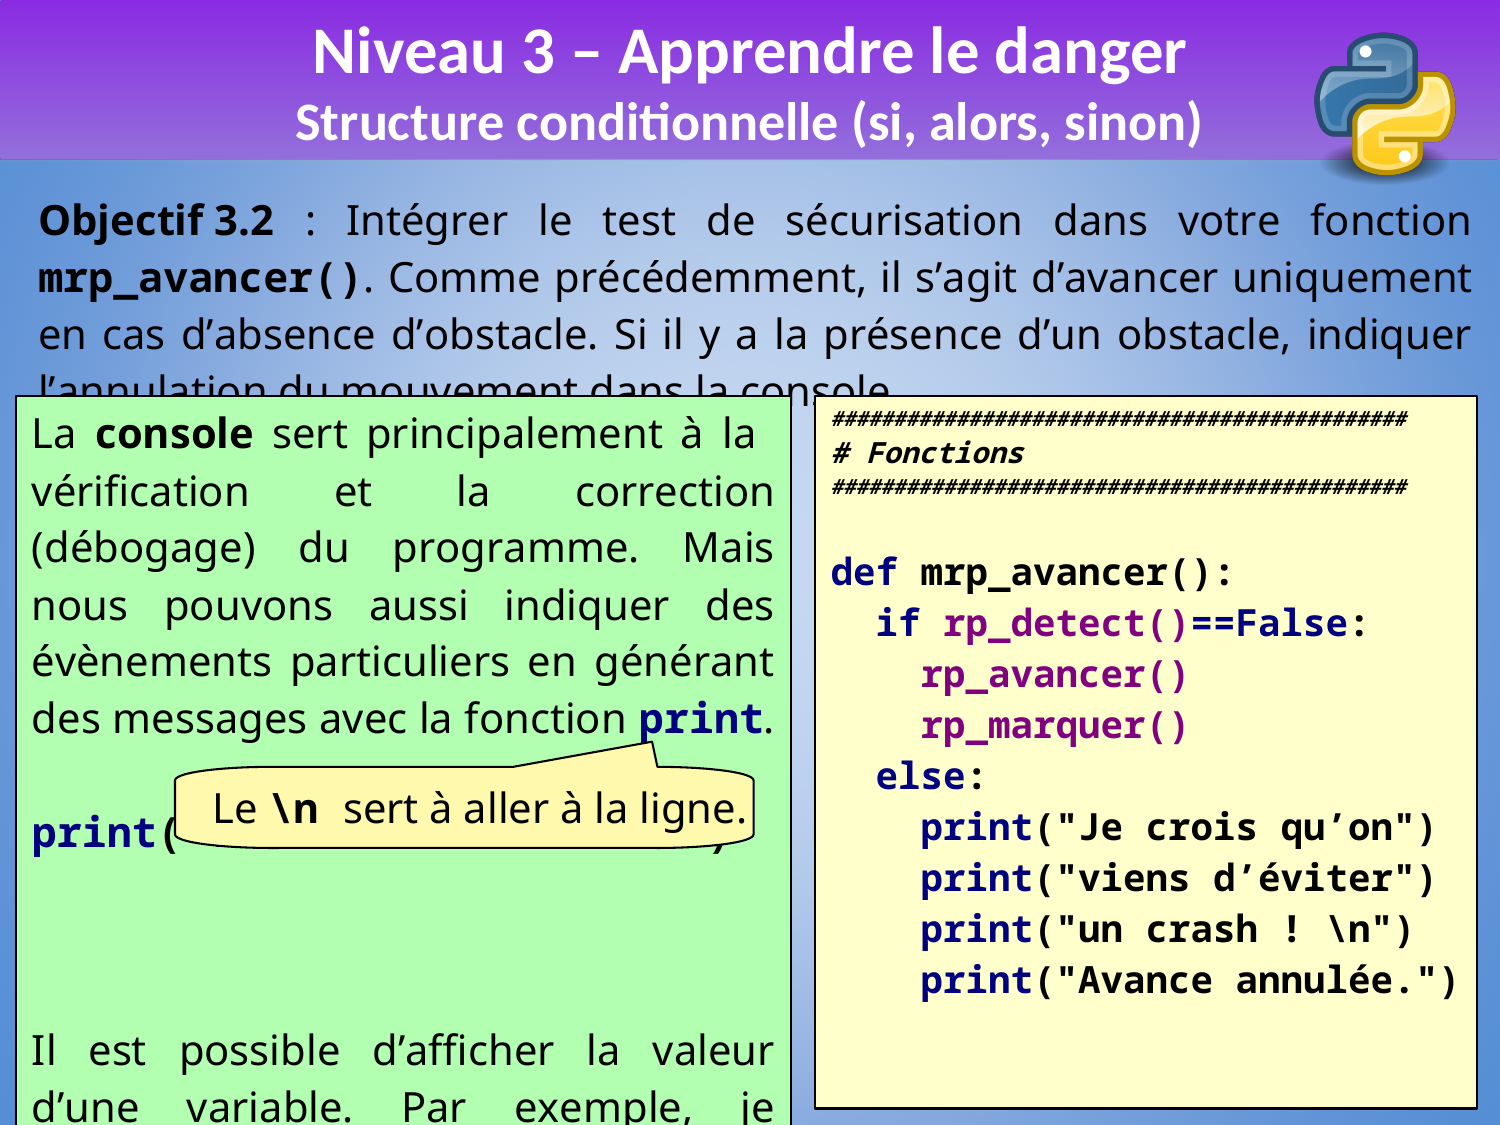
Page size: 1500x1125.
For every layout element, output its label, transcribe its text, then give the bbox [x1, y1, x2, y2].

text_box La console sert principalement à la vérification et la correction (débogage) du programme. Mais nous pouvons aussi indiquer des évènements particuliers en générant des messages avec la fonction print. print("Texte à afficher \n") Il est possible d’afficher la valeur d’une variable. Par exemple, je souhaite afficher la valeur de la variable nb_pas . print("Nombre de pas:",nb_pas) [16, 395, 791, 1109]
picture [361, 386, 372, 395]
picture [496, 386, 507, 395]
picture [482, 386, 493, 395]
picture [766, 386, 779, 395]
text_box ############################################## # Fonctions ############################################## def mrp_avancer(): if rp_detect()==False: rp_avancer() rp_marquer() else: print("Je crois qu’on") print("viens d’éviter") print("un crash ! \n") print("Avance annulée.") [814, 395, 1477, 1109]
picture [347, 386, 358, 395]
picture [249, 386, 261, 395]
picture [222, 386, 235, 395]
picture [520, 386, 532, 393]
text_box Objectif 3.2 : Intégrer le test de sécurisation dans votre fonction mrp_avancer(). Comme précédemment, il s’agit d’avancer uniquement en cas d’absence d’obstacle. Si il y a la présence d’un obstacle, indiquer l’annulation du mouvement dans la console. [23, 183, 1489, 365]
picture [284, 386, 296, 395]
picture [86, 386, 98, 395]
picture [385, 386, 398, 395]
picture [112, 386, 124, 395]
picture [595, 386, 607, 395]
picture [645, 386, 657, 395]
picture [545, 386, 557, 395]
picture [458, 386, 470, 393]
text_box Niveau 3 – Apprendre le danger Structure conditionnelle (si, alors, sinon) [0, 0, 1500, 159]
text_box Le \n sert à aller à la ligne. [174, 741, 754, 848]
picture [0, 29, 1500, 1125]
